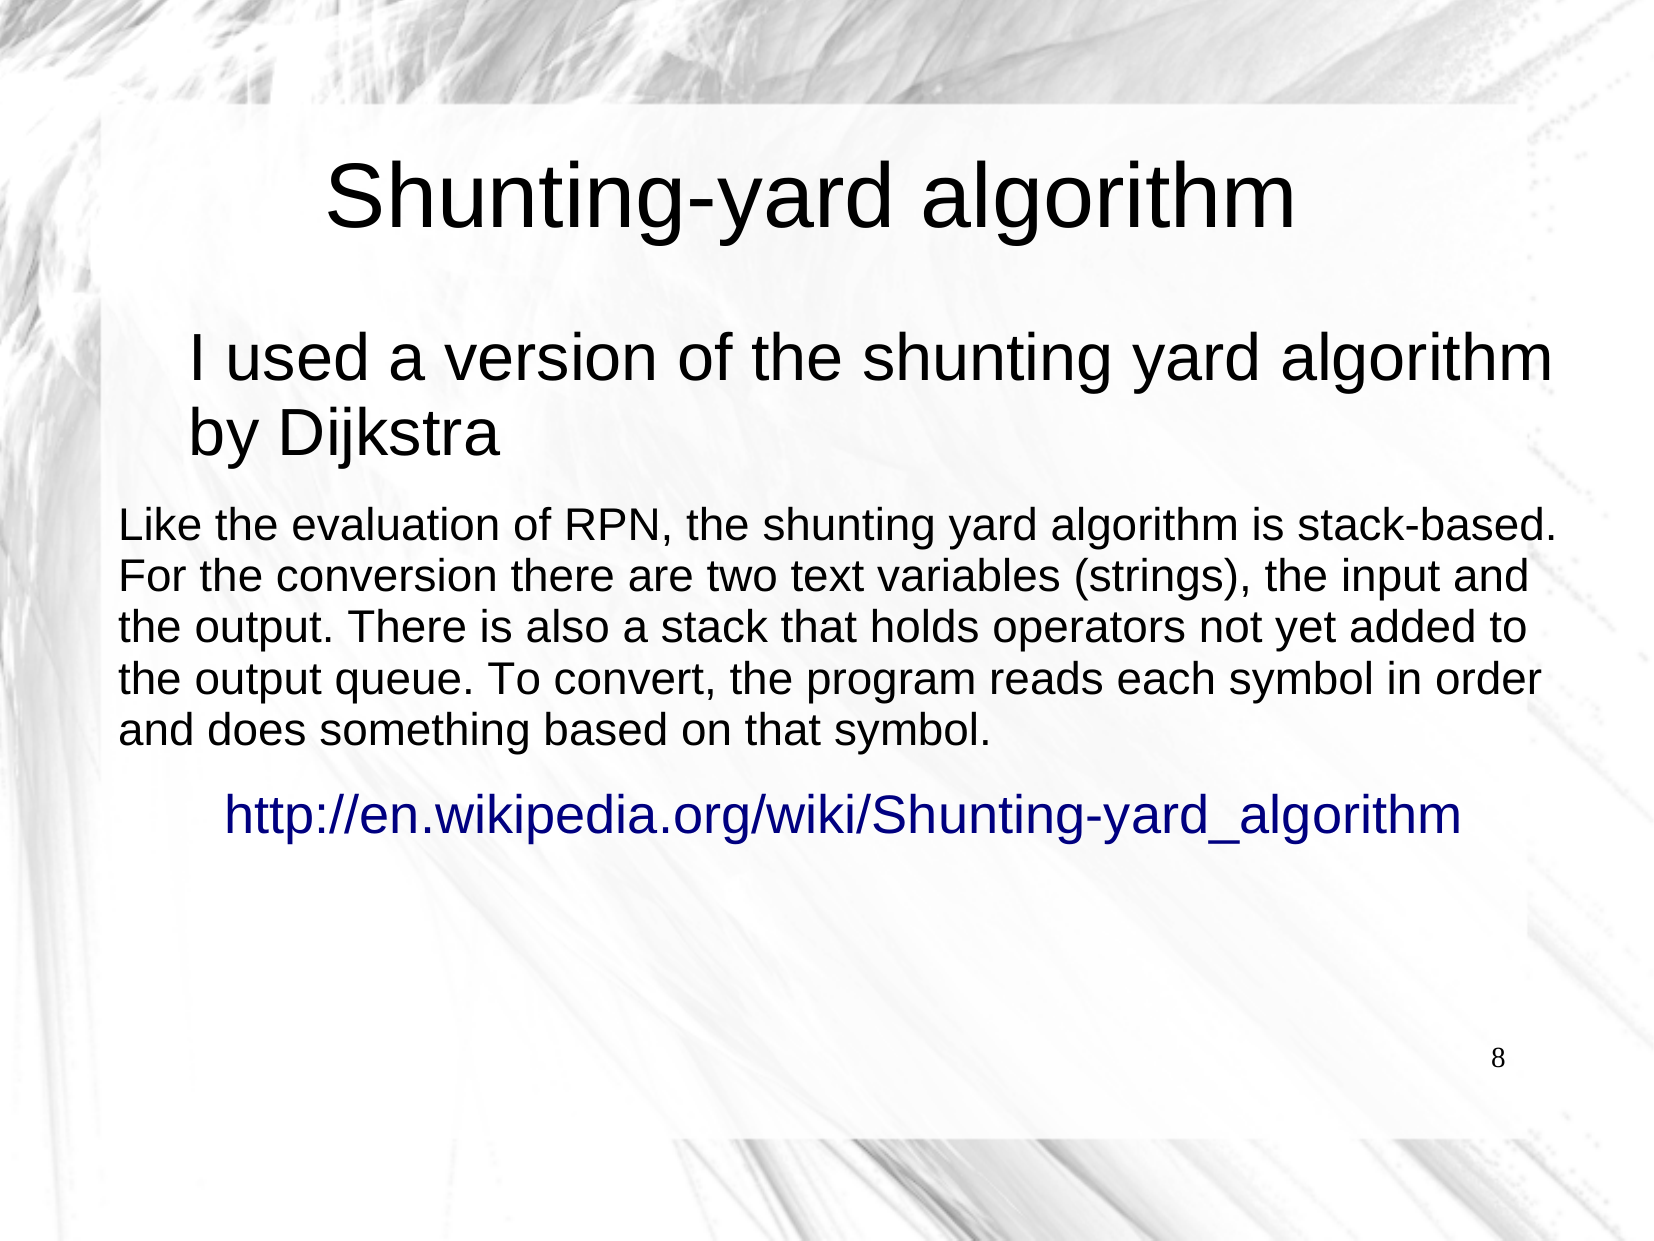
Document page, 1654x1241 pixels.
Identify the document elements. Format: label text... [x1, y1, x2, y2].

picture [0, 0, 1654, 1241]
title Shunting-yard algorithm [118, 112, 1506, 281]
list I used a version of the shunting yard algorithm by Dijkstra Like the evaluation of RPN, the shunting yard algorithm is stack-based. For the conversion there are two text variables (strings), the input and the output. There is also a stack that holds operators not yet added to the output queue. To convert, the program reads each symbol in order and does something based on that symbol. http://en.wikipedia.org/wiki/Shunting-yard_algorithm [118, 319, 1571, 1144]
